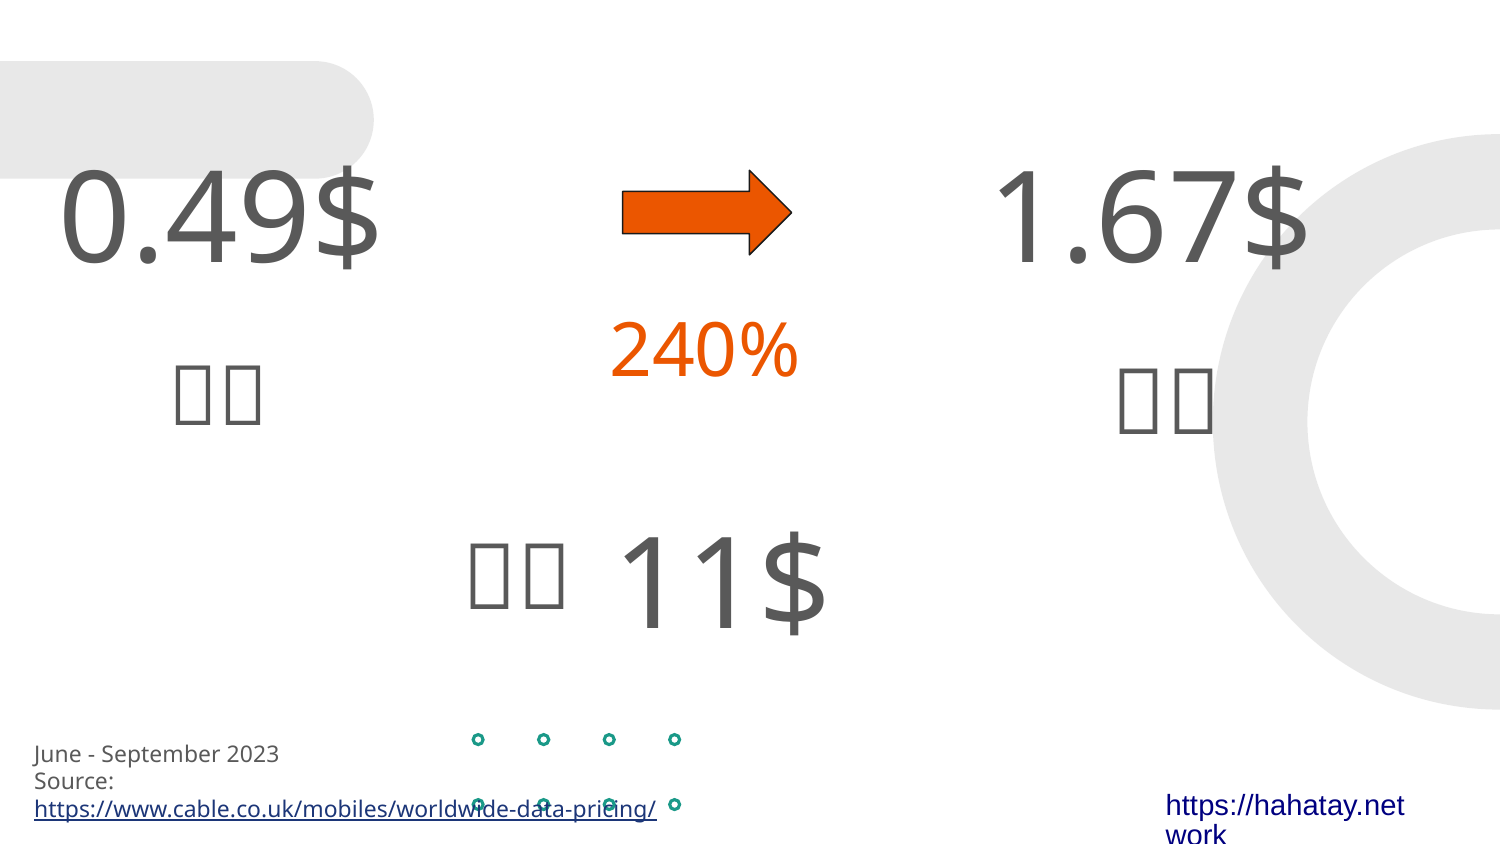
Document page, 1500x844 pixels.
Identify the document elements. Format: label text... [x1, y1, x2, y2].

text_box 🇸🇳 [1096, 327, 1248, 476]
text_box 240% [594, 286, 818, 405]
text_box 🇨🇫 [447, 502, 598, 643]
text_box 1.67$ [973, 120, 1371, 323]
text_box 🇪🇸 [153, 327, 305, 476]
text_box June - September 2023 Source: https://www.cable.co.uk/mobiles/worldwide-data-pricing/ [19, 724, 730, 793]
text_box [622, 170, 792, 255]
text_box 0.49$ [43, 120, 441, 323]
text_box 11$ [598, 486, 883, 669]
